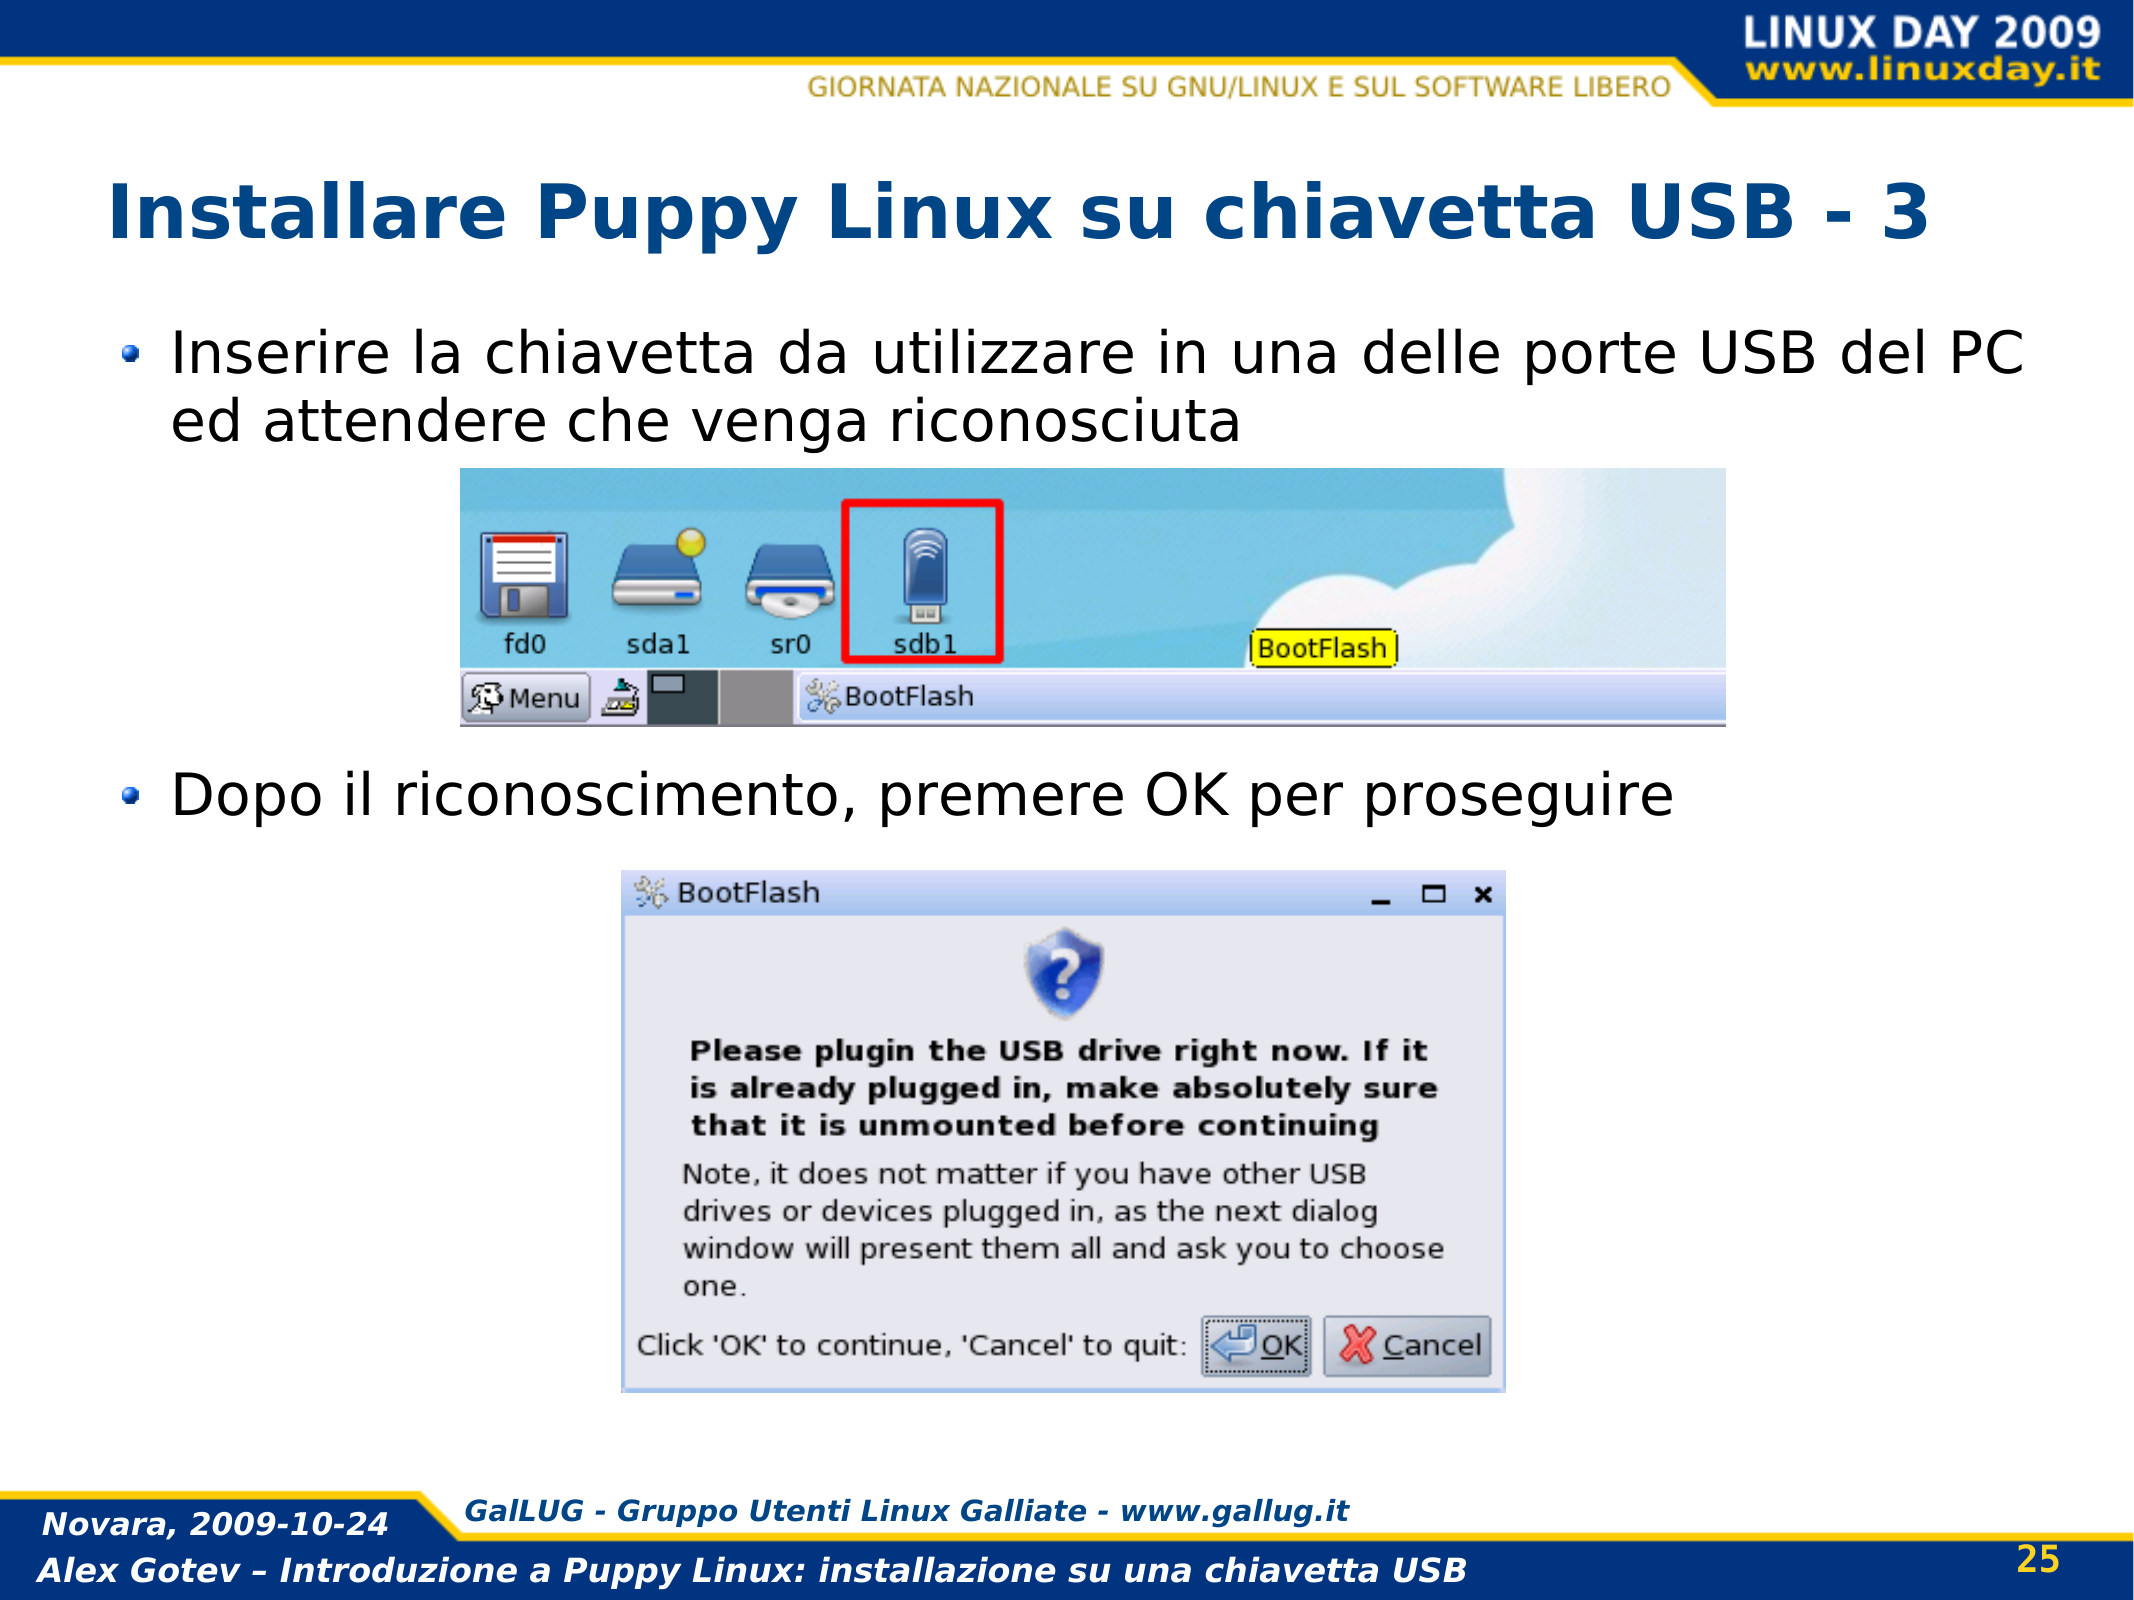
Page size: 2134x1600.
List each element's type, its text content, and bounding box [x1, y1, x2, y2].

picture [0, 0, 2134, 1600]
list Inserire la chiavetta da utilizzare in una delle porte USB del PC ed attendere che venga riconosciuta Dopo il riconoscimento, premere OK per proseguire [106, 319, 2027, 1441]
title Installare Puppy Linux su chiavetta USB - 3 [106, 159, 2080, 267]
